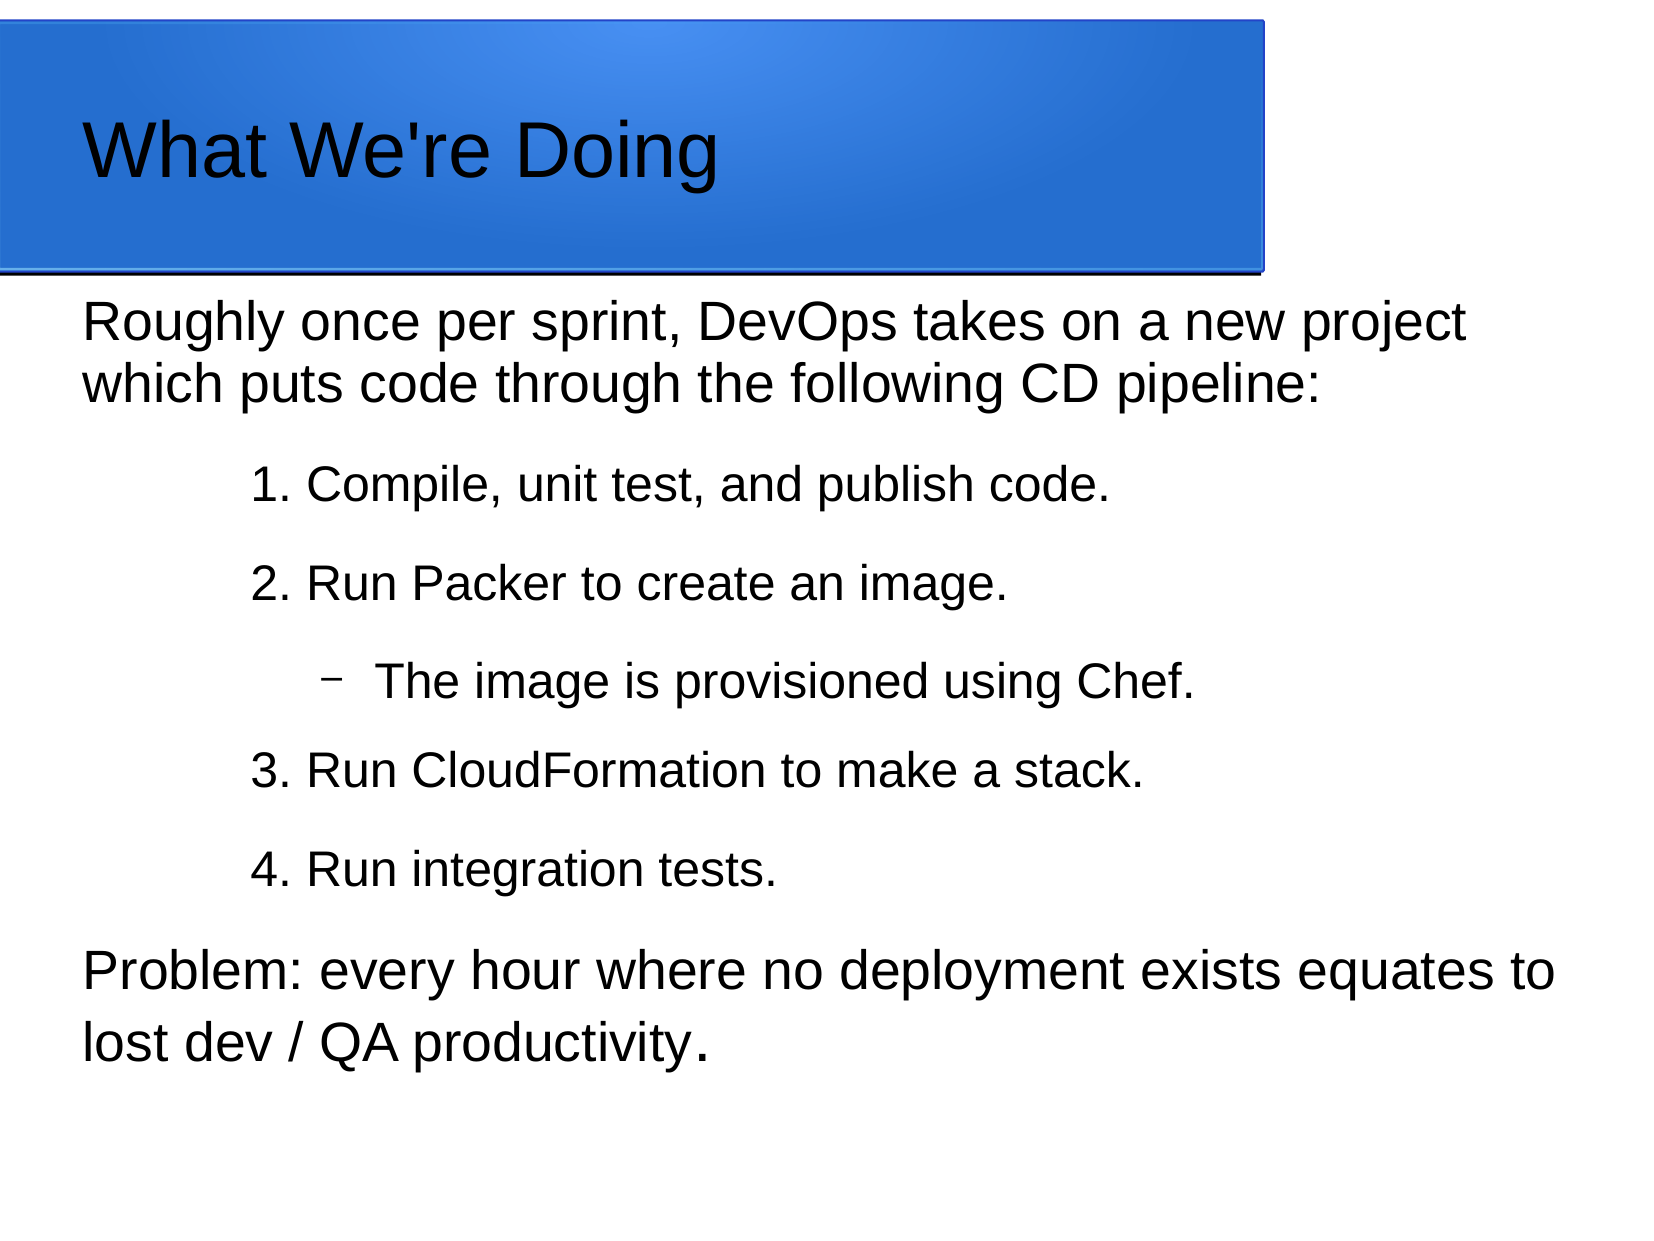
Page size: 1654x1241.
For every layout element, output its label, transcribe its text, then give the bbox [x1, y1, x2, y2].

title What We're Doing [82, 47, 1235, 252]
list Roughly once per sprint, DevOps takes on a new project which puts code through the following CD pipeline: Compile, unit test, and publish code. Run Packer to create an image. The image is provisioned using Chef. Run CloudFormation to make a stack. Run integration tests. Problem: every hour where no deployment exists equates to lost dev / QA productivity. [82, 290, 1571, 1126]
